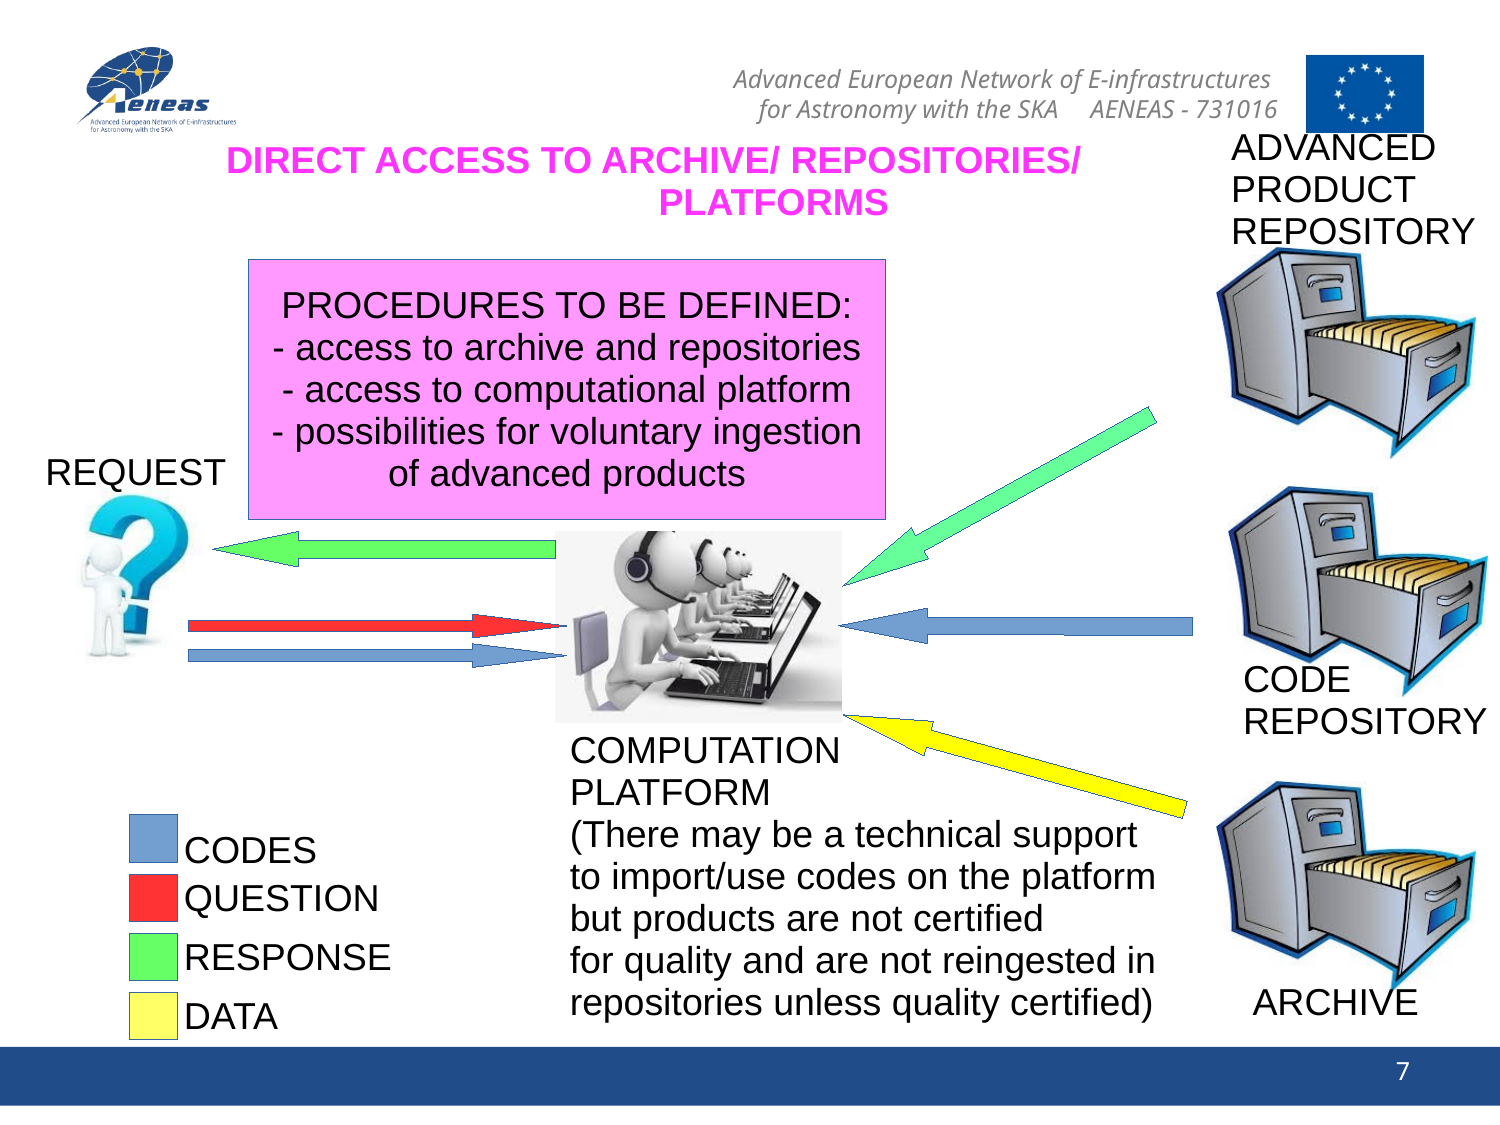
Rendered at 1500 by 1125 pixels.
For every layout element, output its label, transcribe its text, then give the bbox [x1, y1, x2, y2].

text_box DATA [169, 987, 294, 1045]
text_box COMPUTATION PLATFORM (There may be a technical support to import/use codes on the platform but products are not certified for quality and are not reingested in repositories unless quality certified) [555, 722, 1182, 1031]
text_box ADVANCED PRODUCT REPOSITORY [1216, 119, 1491, 260]
text_box DIRECT ACCESS TO ARCHIVE/ REPOSITORIES/ PLATFORMS [200, 132, 1216, 231]
picture [555, 531, 842, 722]
text_box RESPONSE [169, 928, 408, 986]
text_box [1182, 799, 1188, 819]
text_box [129, 814, 178, 863]
text_box [129, 992, 169, 1040]
text_box ARCHIVE [1237, 974, 1434, 1032]
text_box [129, 874, 169, 922]
text_box QUESTION [169, 869, 395, 927]
picture [1228, 486, 1488, 651]
text_box [188, 614, 567, 638]
picture [76, 47, 236, 133]
picture [1307, 56, 1424, 119]
text_box [843, 714, 934, 722]
text_box [188, 643, 567, 668]
text_box CODES [169, 822, 333, 869]
text_box [129, 933, 169, 981]
text_box [842, 406, 1157, 587]
picture [1216, 260, 1476, 459]
text_box [838, 608, 1193, 644]
text_box REQUEST [30, 401, 248, 501]
text_box PROCEDURES TO BE DEFINED: - access to archive and repositories - access to computational platform - possibilities for voluntary ingestion of advanced products [248, 259, 886, 520]
text_box [212, 531, 556, 567]
picture [35, 501, 213, 667]
picture [1216, 781, 1476, 993]
text_box CODE REPOSITORY [1228, 651, 1500, 751]
